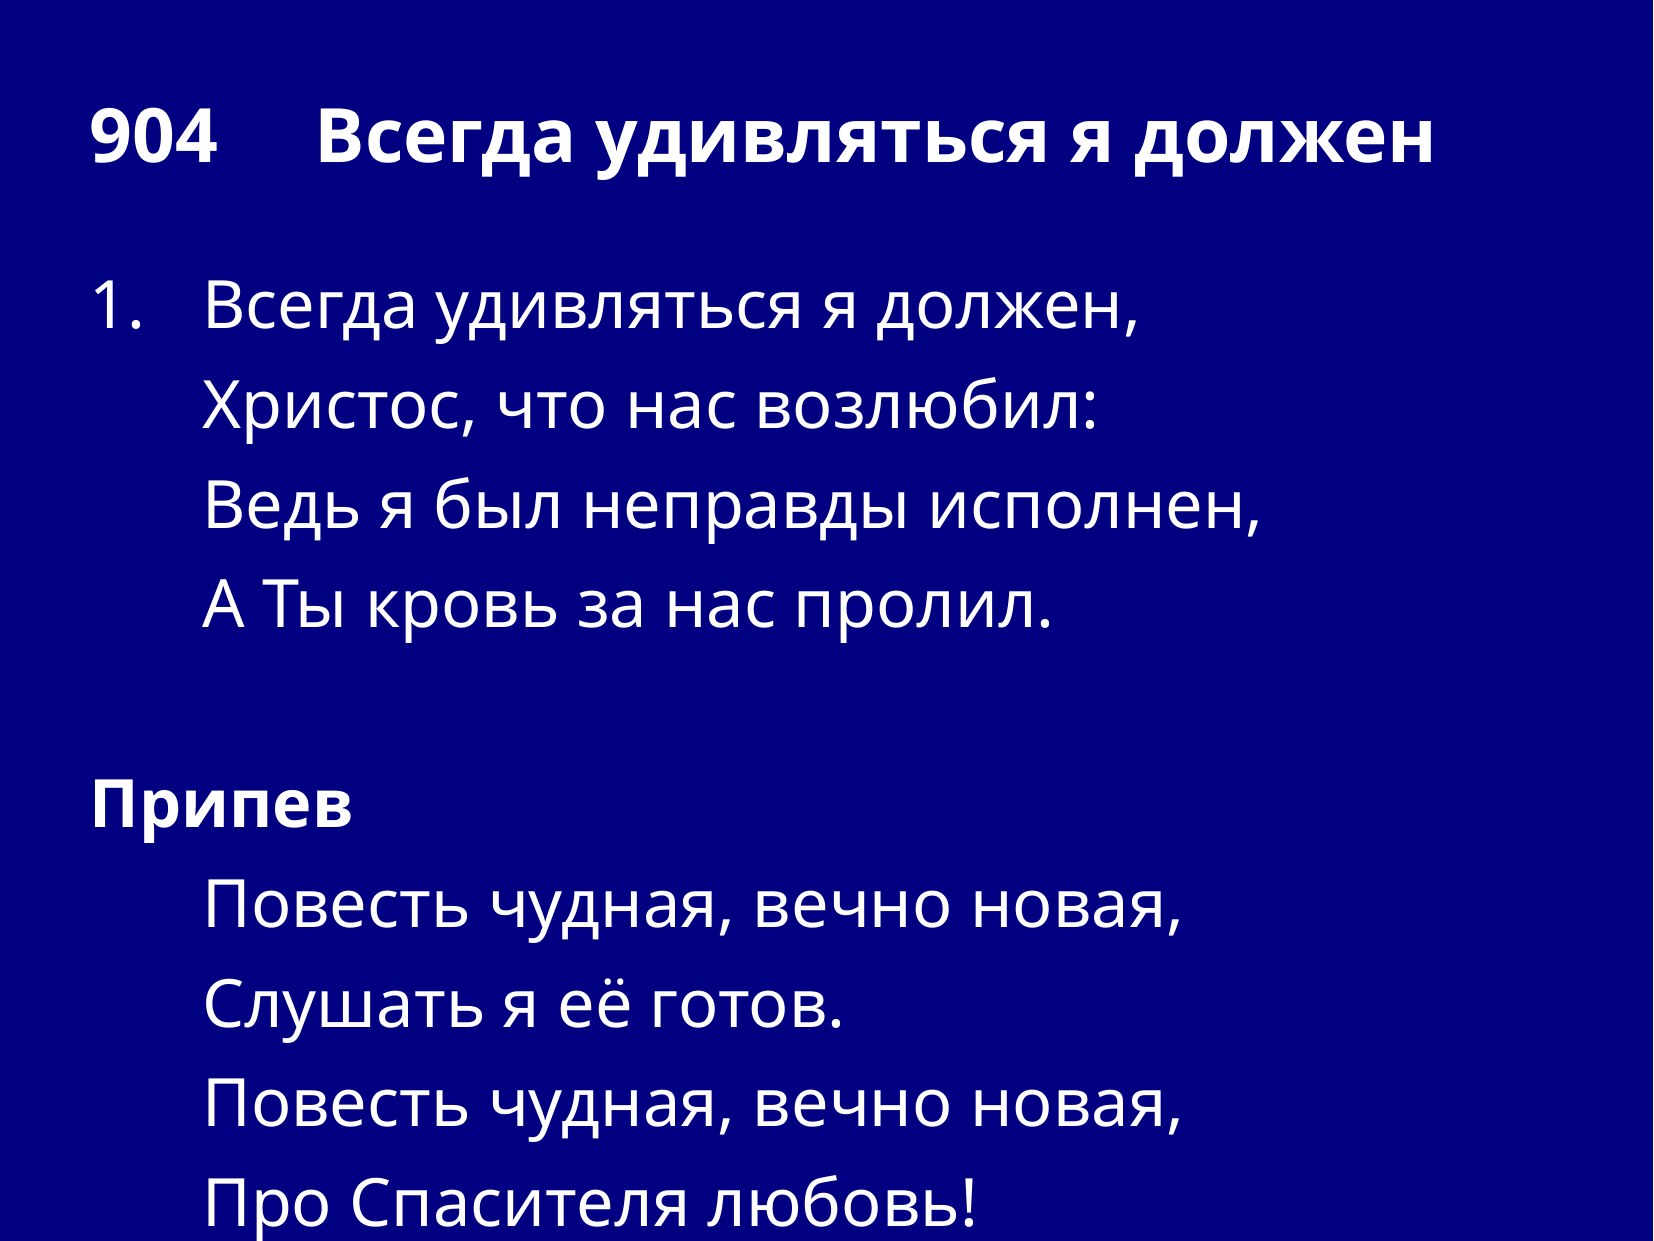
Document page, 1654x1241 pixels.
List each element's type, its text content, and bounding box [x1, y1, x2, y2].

text_box 1. Всегда удивляться я должен, Христос, что нас возлюбил: Ведь я был неправды исполнен, А Ты кровь за нас пролил. Припев Повесть чудная, вечно новая, Слушать я её готов. Повесть чудная, вечно новая, Про Спасителя любовь! [75, 188, 1576, 1163]
text_box 904 Всегда удивляться я должен [75, 75, 1613, 188]
